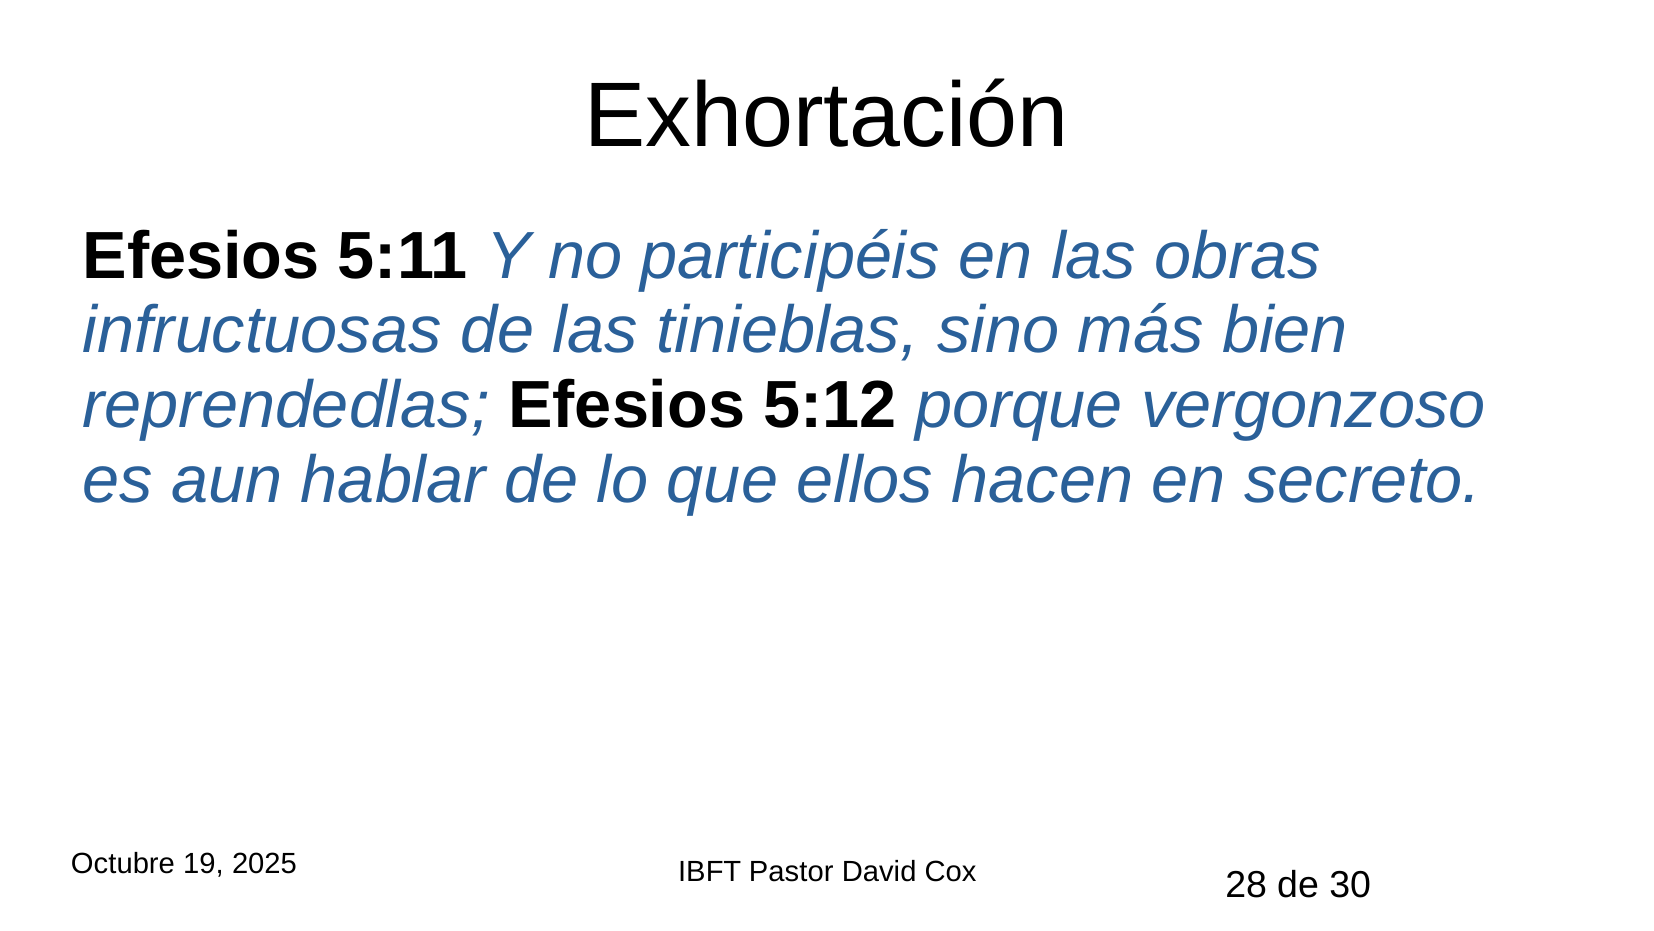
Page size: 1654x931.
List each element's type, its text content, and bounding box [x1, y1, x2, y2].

text_box <number> de 30 [1210, 856, 1418, 931]
title Exhortación [82, 37, 1571, 193]
text_box IBFT Pastor David Cox [565, 847, 1090, 912]
list Efesios 5:11 Y no participéis en las obras infructuosas de las tinieblas, sino más bien reprendedlas; Efesios 5:12 porque vergonzoso es aun hablar de lo que ellos hacen en secreto. [82, 217, 1571, 758]
text_box Octubre 19, 2025 [56, 806, 451, 922]
